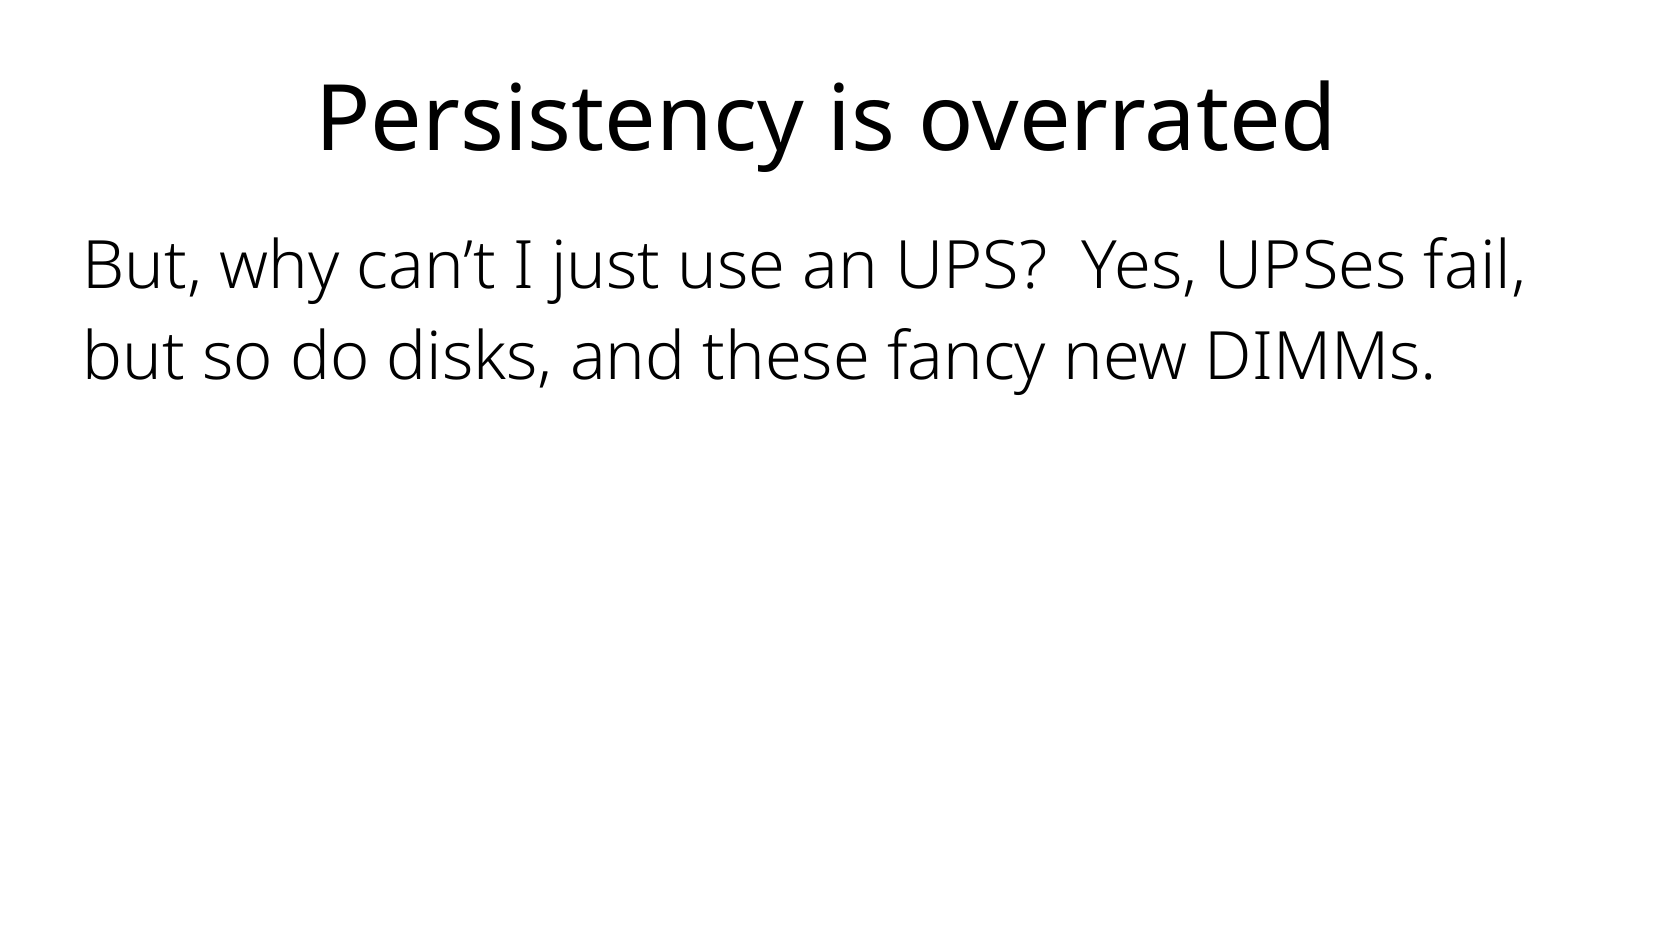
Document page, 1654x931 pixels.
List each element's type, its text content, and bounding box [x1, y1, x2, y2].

list But, why can’t I just use an UPS? Yes, UPSes fail, but so do disks, and these fancy new DIMMs. [82, 217, 1571, 758]
title Persistency is overrated [82, 37, 1571, 193]
